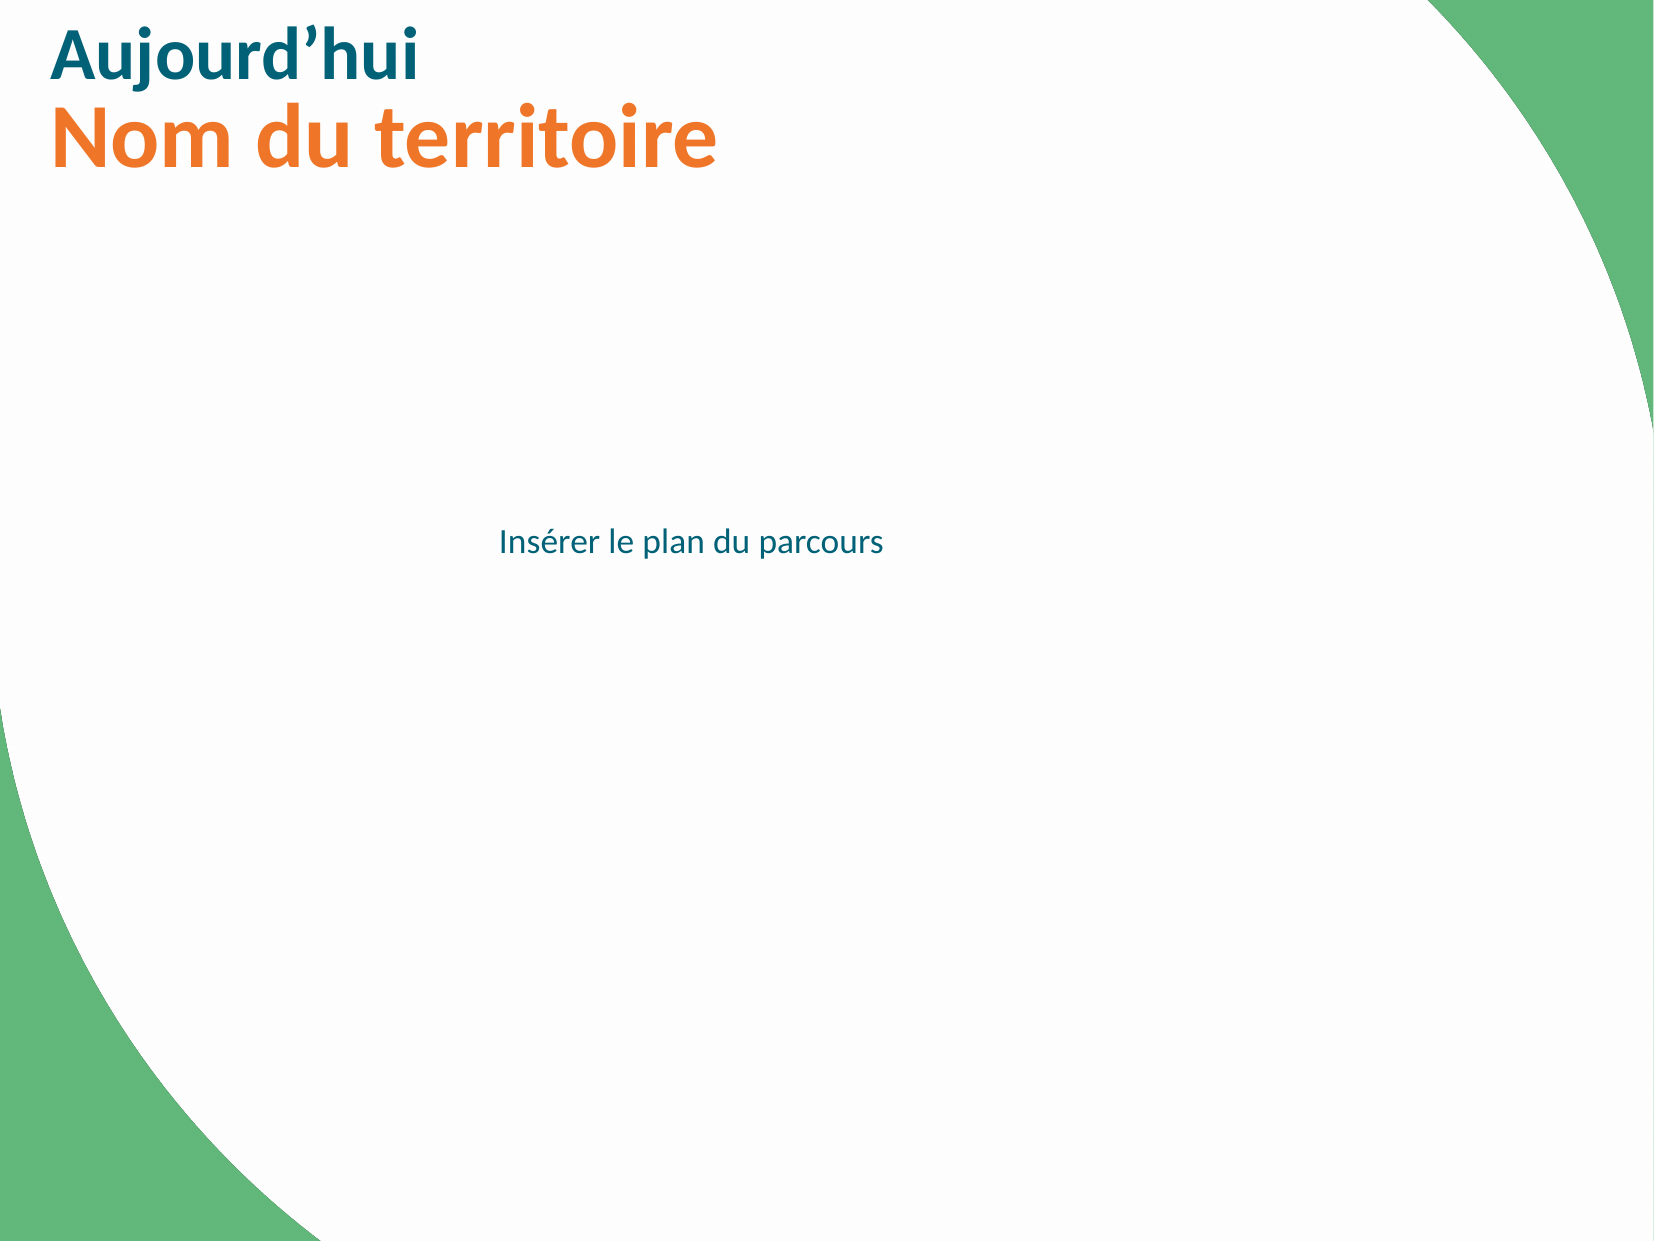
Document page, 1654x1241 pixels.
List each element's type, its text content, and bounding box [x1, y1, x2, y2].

picture [0, 0, 1654, 1241]
text_box Insérer le plan du parcours [484, 519, 934, 650]
text_box Aujourd’hui Nom du territoire [35, 16, 1420, 674]
